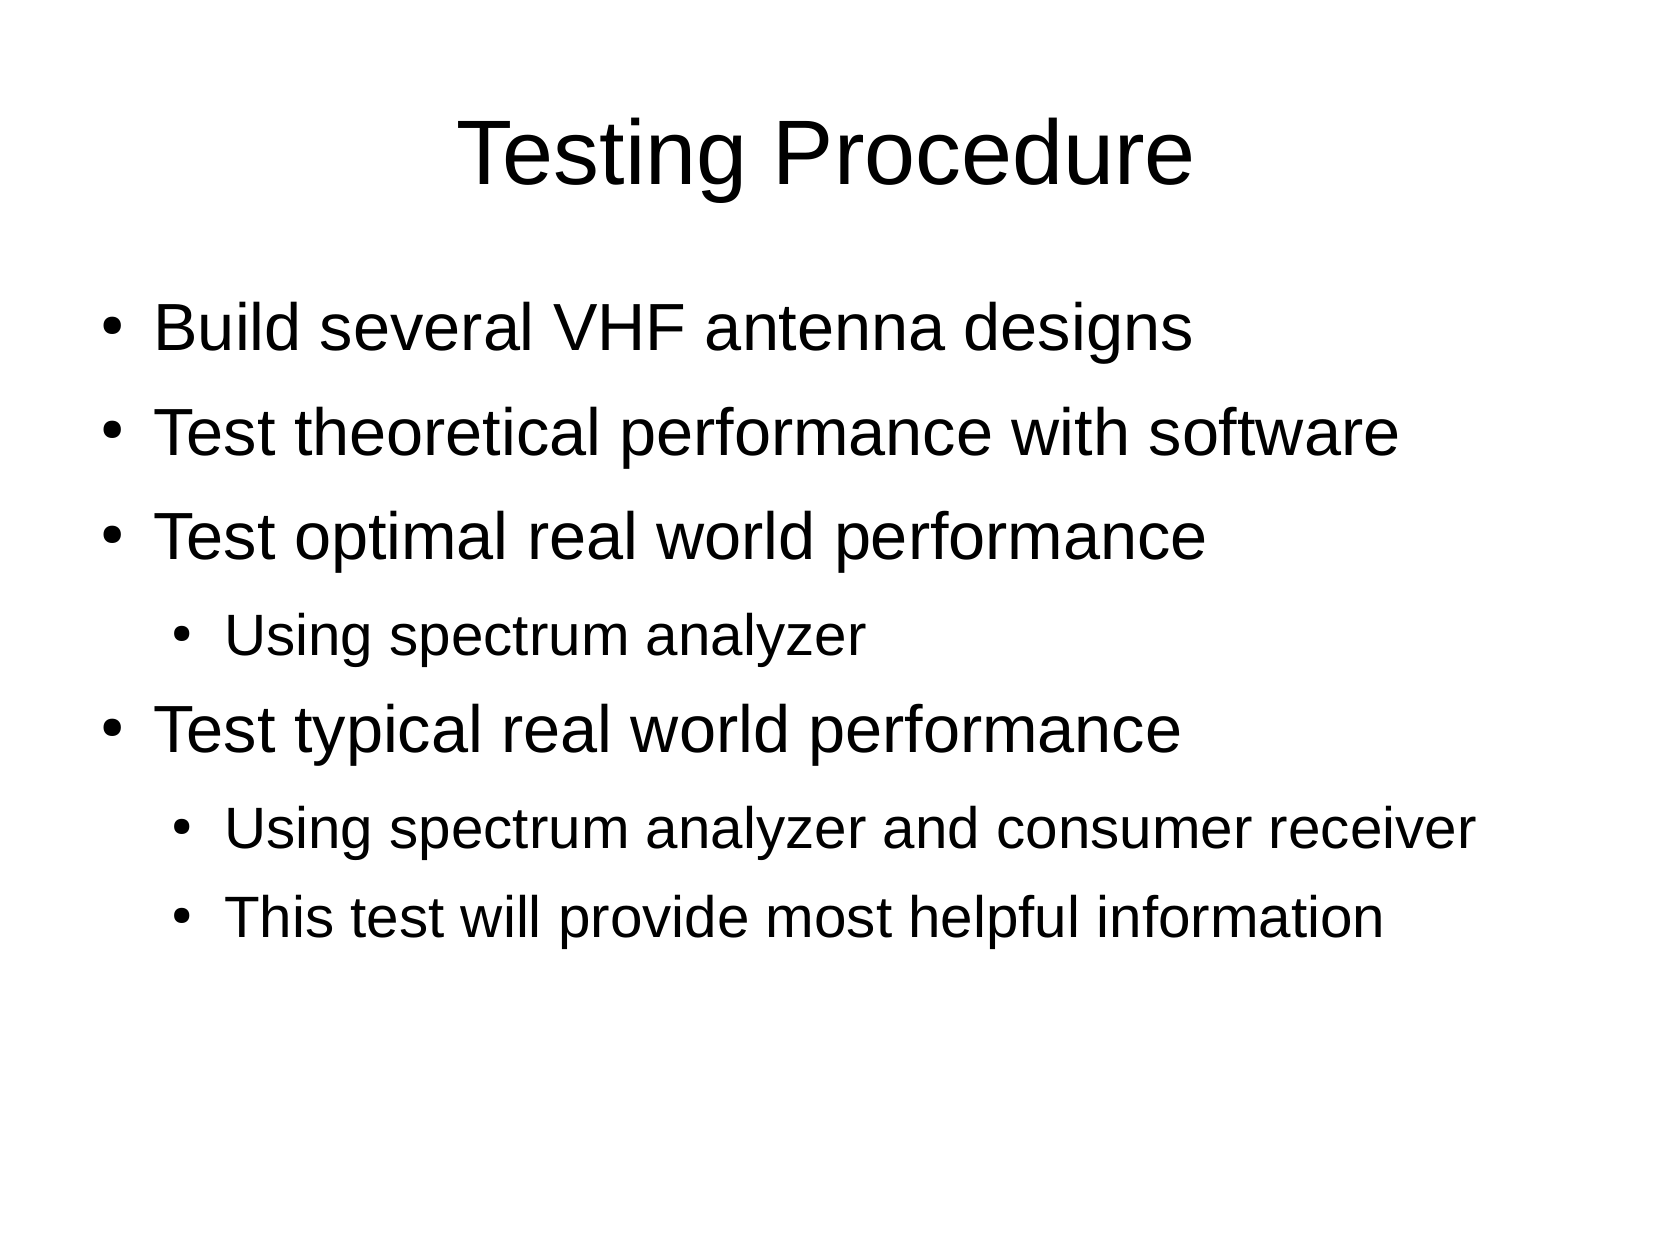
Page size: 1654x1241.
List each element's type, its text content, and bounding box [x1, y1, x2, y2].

title Testing Procedure [82, 56, 1571, 250]
list Build several VHF antenna designs Test theoretical performance with software Test optimal real world performance Using spectrum analyzer Test typical real world performance Using spectrum analyzer and consumer receiver This test will provide most helpful information [82, 290, 1571, 1109]
